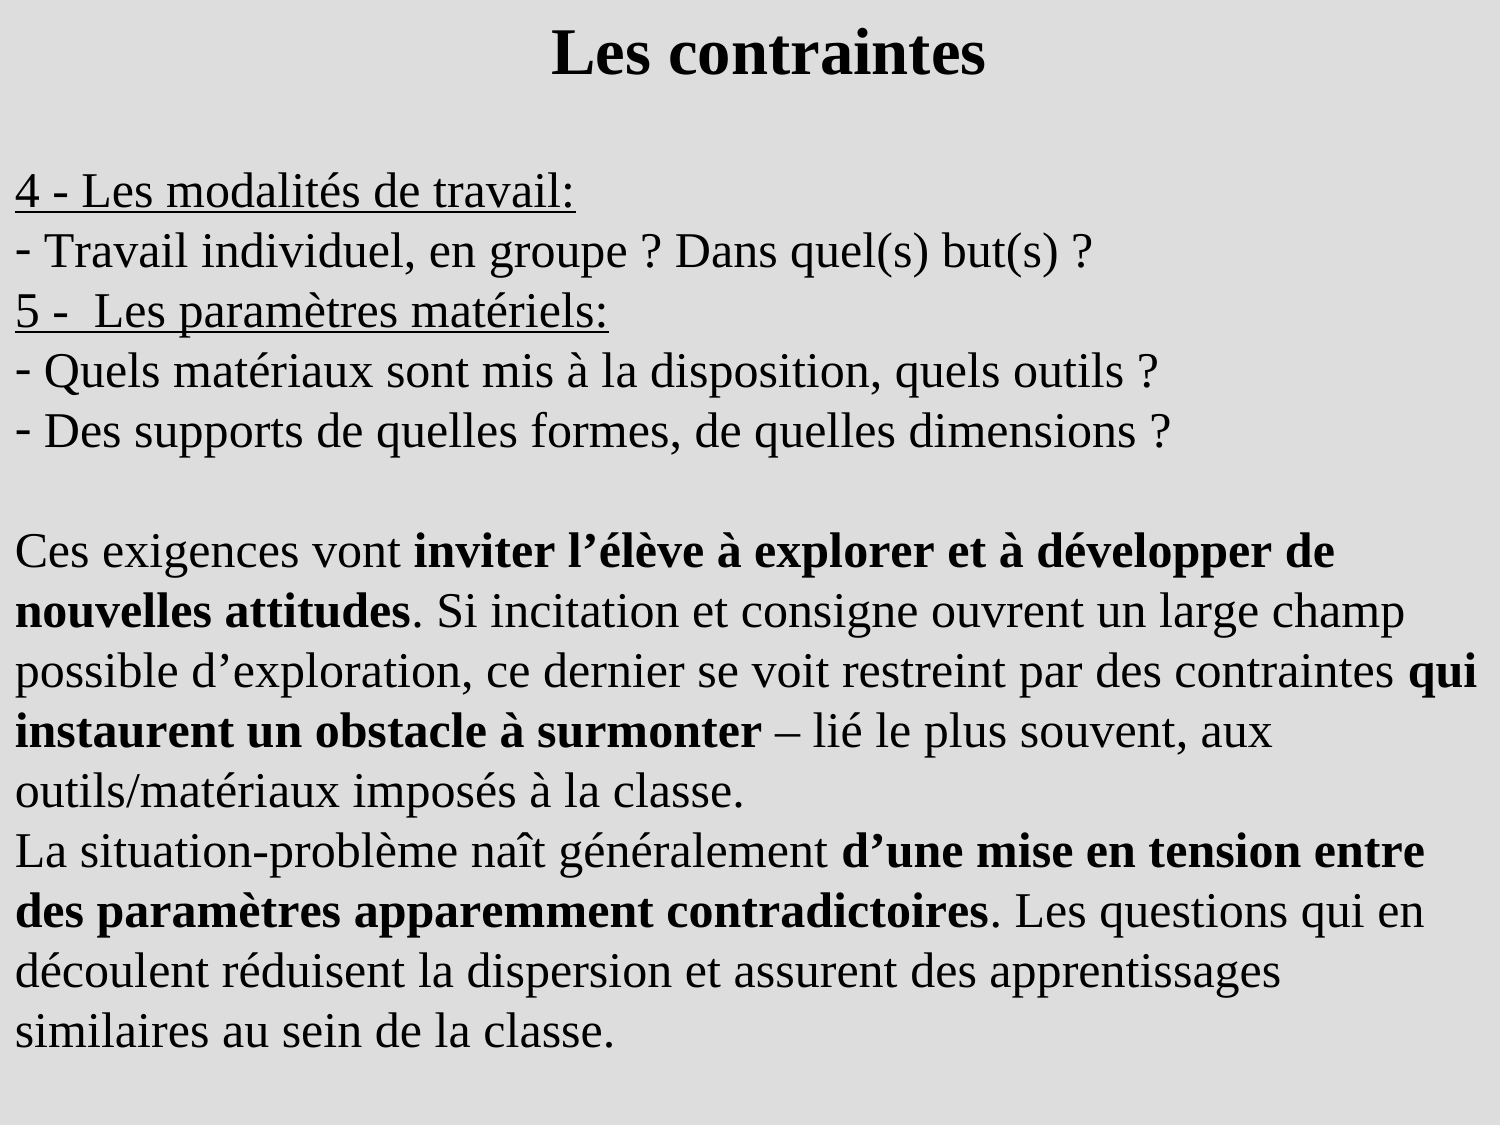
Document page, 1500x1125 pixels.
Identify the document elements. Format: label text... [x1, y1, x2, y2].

text_box Les contraintes 4 - Les modalités de travail: Travail individuel, en groupe ? Dans quel(s) but(s) ? 5 - Les paramètres matériels: Quels matériaux sont mis à la disposition, quels outils ? Des supports de quelles formes, de quelles dimensions ? Ces exigences vont inviter l’élève à explorer et à développer de nouvelles attitudes. Si incitation et consigne ouvrent un large champ possible d’exploration, ce dernier se voit restreint par des contraintes qui instaurent un obstacle à surmonter – lié le plus souvent, aux outils/matériaux imposés à la classe. La situation-problème naît généralement d’une mise en tension entre des paramètres apparemment contradictoires. Les questions qui en découlent réduisent la dispersion et assurent des apprentissages similaires au sein de la classe. [0, 0, 1500, 1125]
